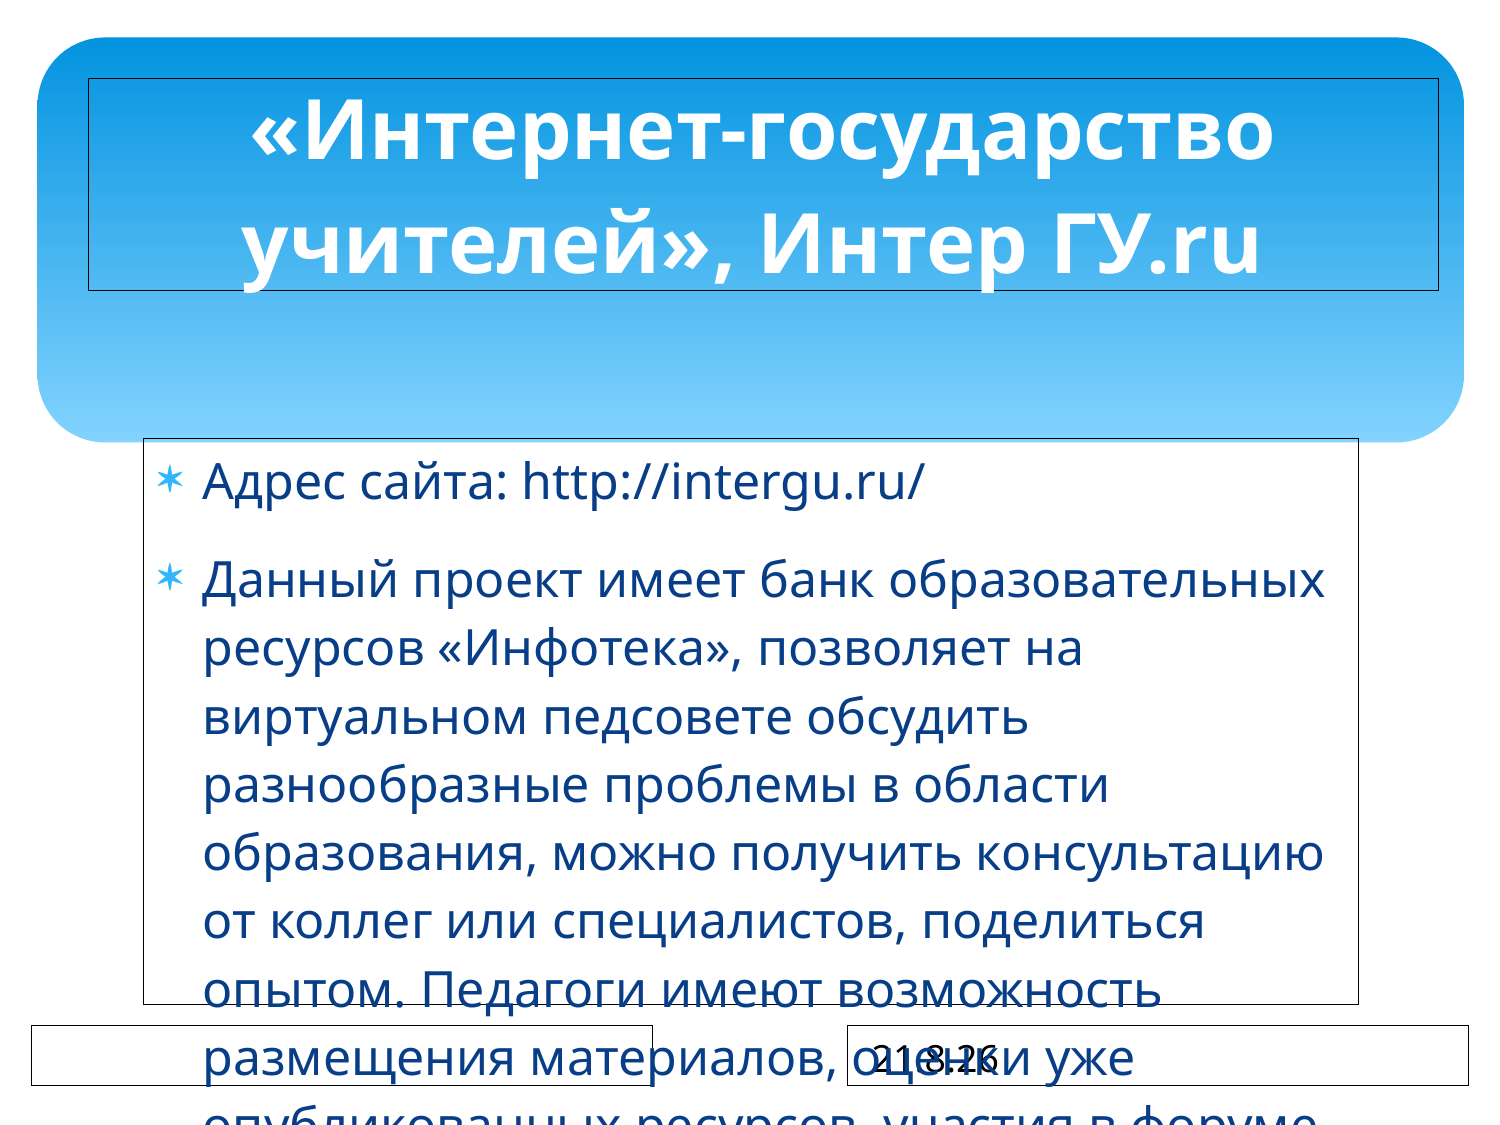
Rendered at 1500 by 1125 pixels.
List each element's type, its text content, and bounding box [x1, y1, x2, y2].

list Адрес сайта: http://intergu.ru/ Данный проект имеет банк образовательных ресурсов «Инфотека», позволяет на виртуальном педсовете обсудить разнообразные проблемы в области образования, можно получить консультацию от коллег или специалистов, поделиться опытом. Педагоги имеют возможность размещения материалов, оценки уже опубликованных ресурсов, участия в форуме. [143, 438, 1359, 1005]
title «Интернет-государство учителей», Интер ГУ.ru [88, 78, 1439, 291]
